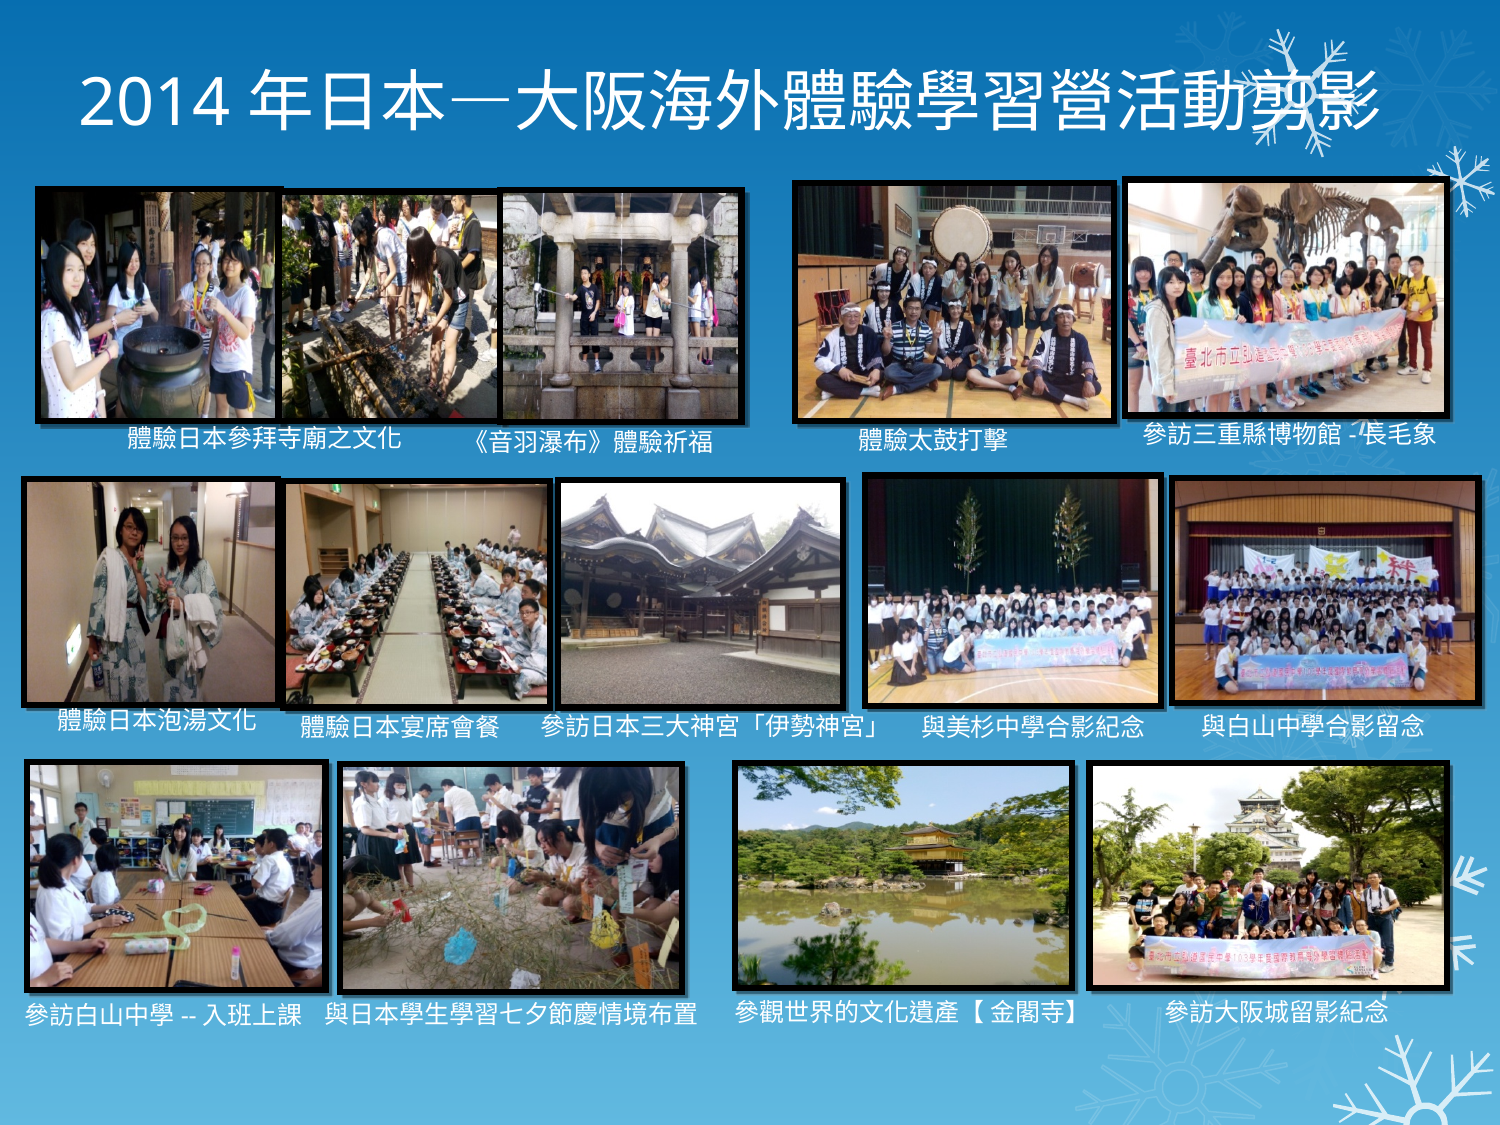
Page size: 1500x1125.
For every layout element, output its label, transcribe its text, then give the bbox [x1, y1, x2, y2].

picture [343, 767, 680, 990]
picture [1175, 481, 1476, 700]
text_box 參訪日本三大神宮「伊勢神宮」 [526, 703, 906, 748]
text_box 體驗日本參拜寺廟之文化 [112, 415, 417, 461]
picture [285, 484, 548, 705]
text_box 與日本學生學習七夕節慶情境布置 [309, 991, 714, 1036]
picture [41, 192, 275, 419]
picture [30, 764, 323, 987]
picture [1092, 766, 1444, 986]
text_box 體驗日本宴席會餐 [286, 704, 516, 749]
picture [281, 194, 497, 418]
text_box 參訪三重縣博物館-長毛象 [1127, 411, 1453, 456]
picture [503, 193, 739, 419]
picture [868, 478, 1159, 704]
text_box 參訪白山中學--入班上課 [10, 992, 318, 1037]
text_box 體驗太鼓打擊 [844, 417, 1024, 462]
picture [27, 482, 276, 703]
text_box 參觀世界的文化遺產【 金閣寺】 [720, 989, 1105, 1034]
text_box 體驗日本泡湯文化 [43, 697, 273, 742]
picture [737, 766, 1069, 986]
text_box 與白山中學合影留念 [1186, 703, 1441, 748]
title 2014年日本—大阪海外體驗學習營活動剪影 [63, 42, 1414, 156]
picture [798, 186, 1111, 419]
picture [561, 483, 841, 703]
text_box 《音羽瀑布》體驗祈福 [449, 419, 729, 464]
text_box 參訪大阪城留影紀念 [1150, 989, 1405, 1034]
text_box 與美杉中學合影紀念 [906, 704, 1161, 749]
picture [1128, 182, 1444, 411]
